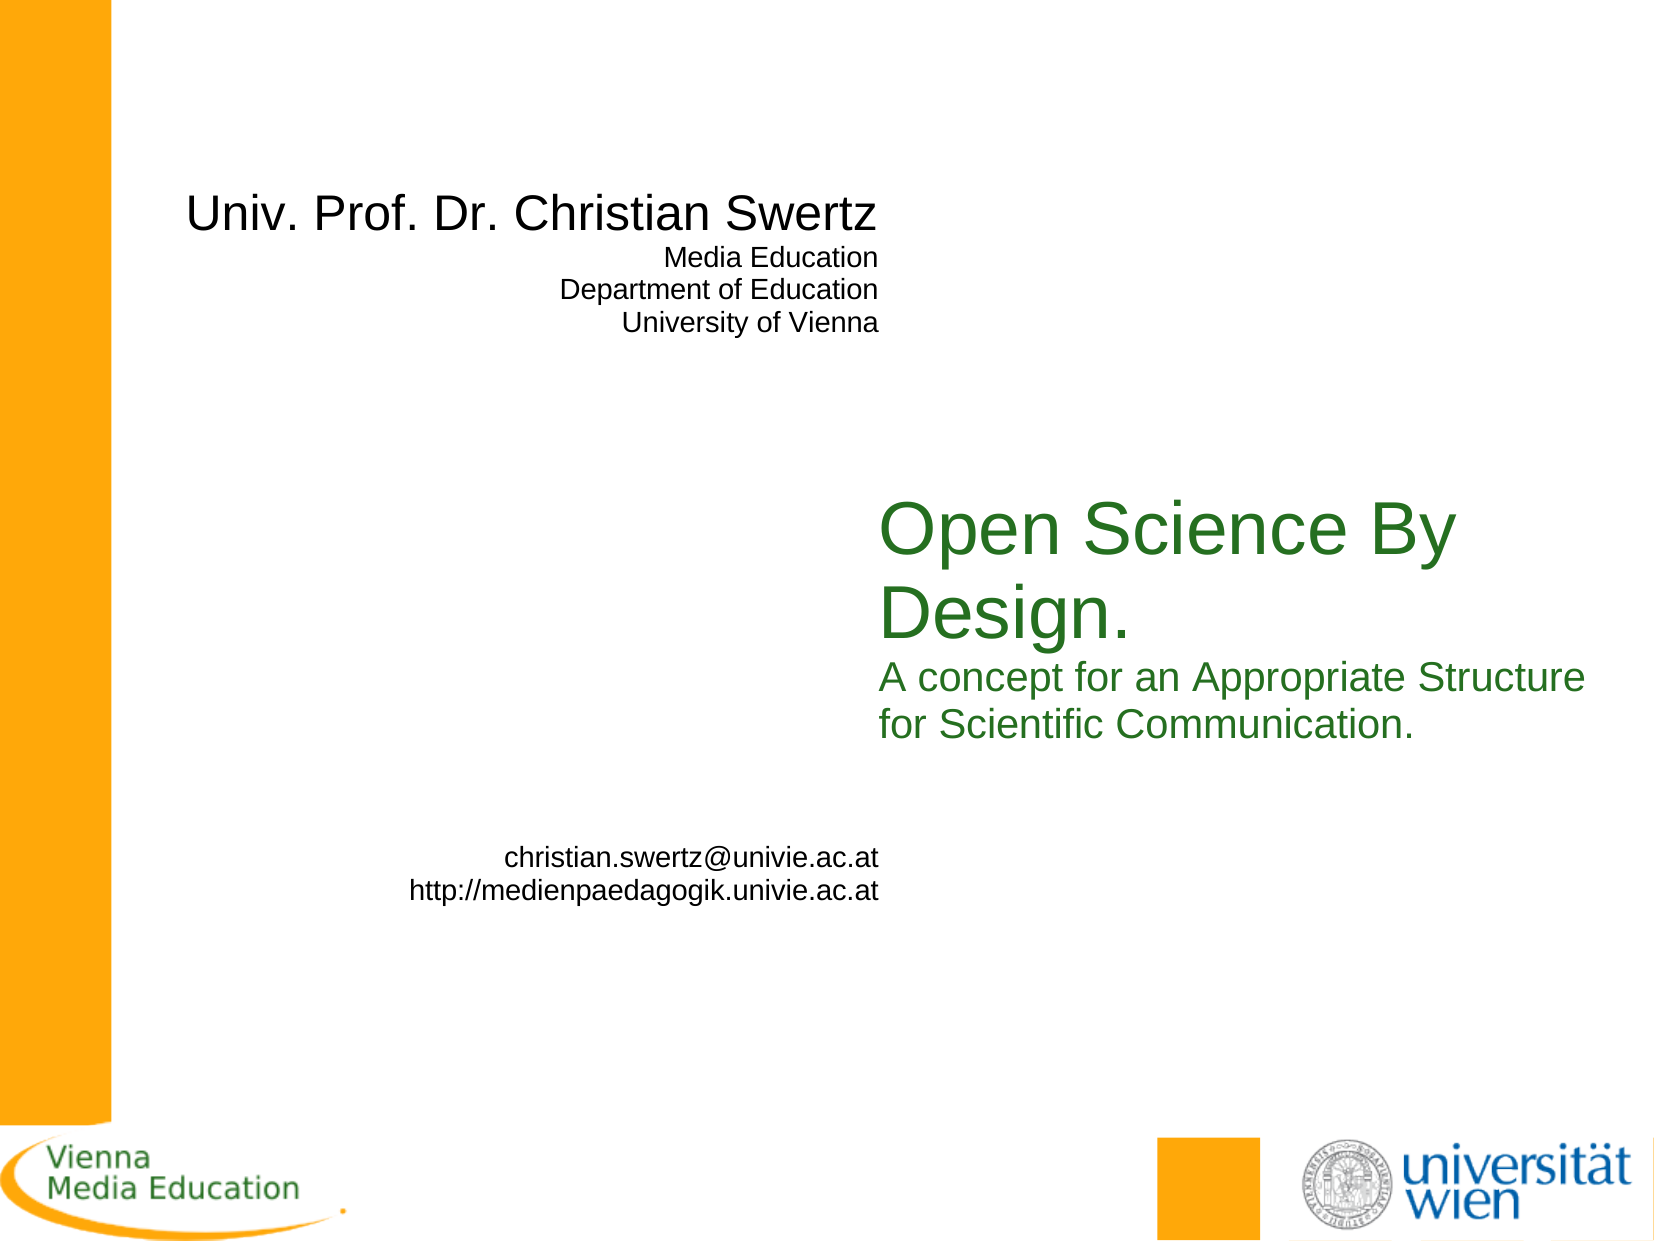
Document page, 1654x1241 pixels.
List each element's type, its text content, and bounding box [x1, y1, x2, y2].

picture [1299, 1135, 1636, 1234]
text_box Univ. Prof. Dr. Christian Swertz Media Education Department of Education University of Vienna [173, 184, 879, 356]
text_box christian.swertz@univie.ac.at http://medienpaedagogik.univie.ac.at [320, 841, 879, 976]
text_box [1277, 1081, 1654, 1241]
text_box Open Science By Design. A concept for an Appropriate Structure for Scientific Communication. [878, 486, 1612, 721]
picture [0, 1114, 398, 1241]
